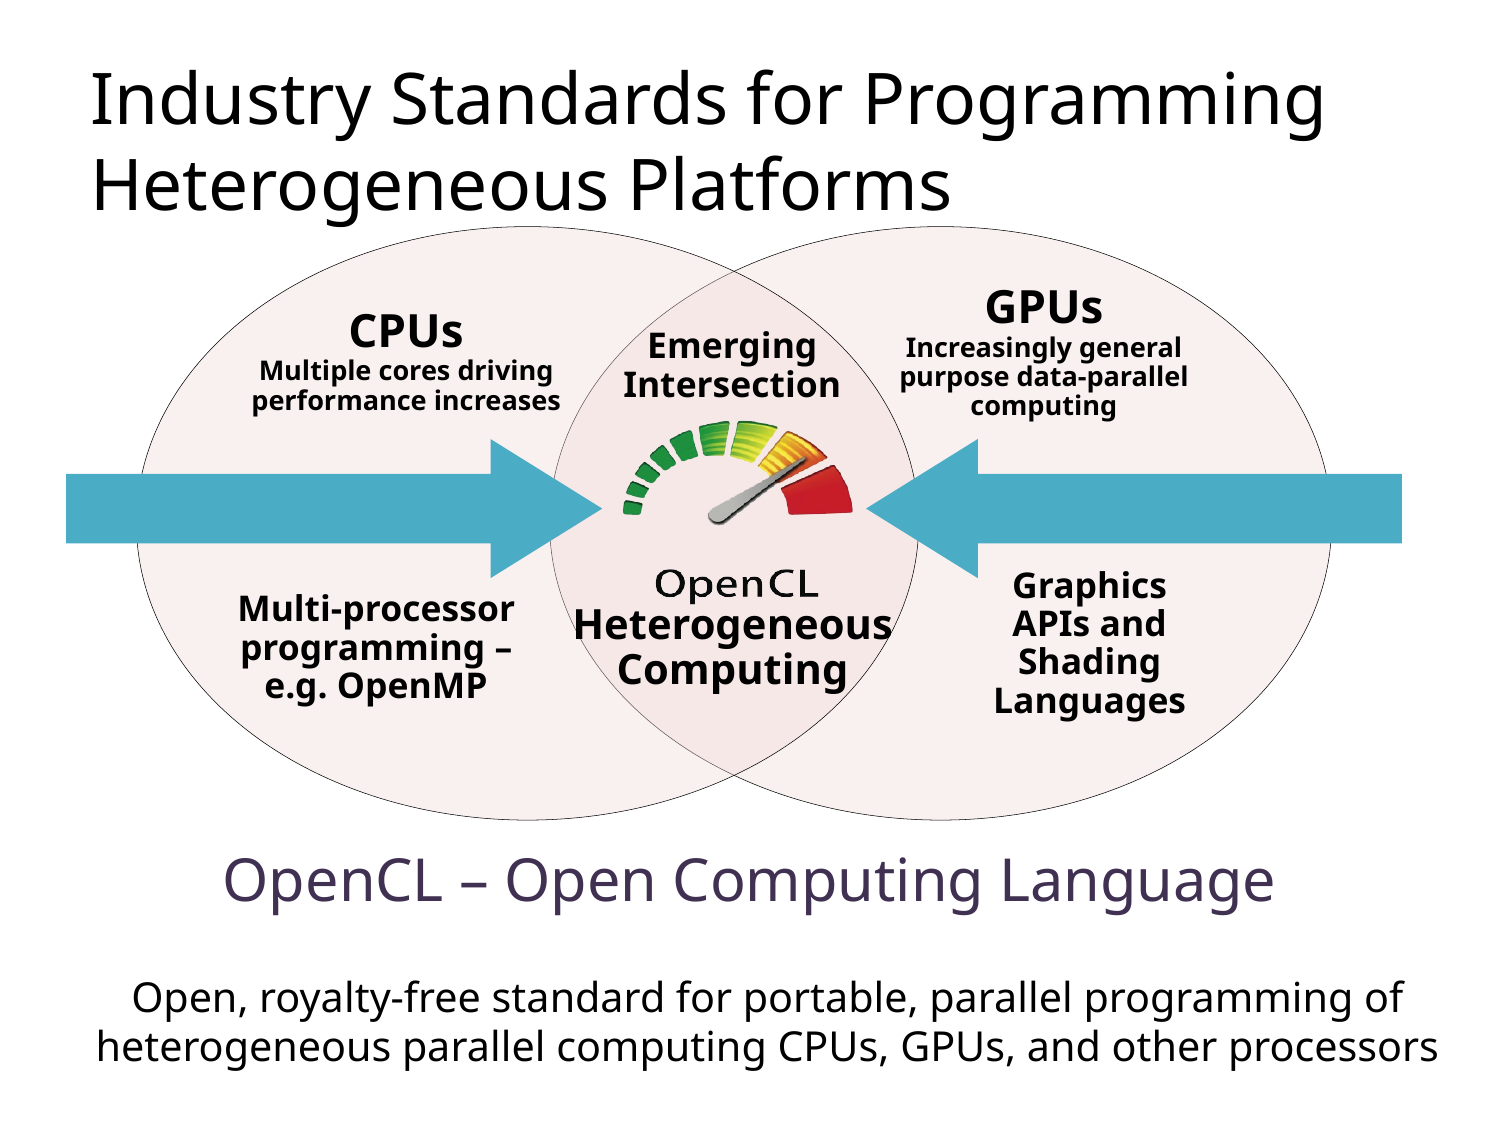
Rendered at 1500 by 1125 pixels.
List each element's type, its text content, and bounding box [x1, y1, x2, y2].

text_box Graphics APIs and Shading Languages [974, 562, 1205, 727]
text_box [66, 226, 1402, 821]
title Industry Standards for Programming Heterogeneous Platforms [75, 45, 1425, 233]
list OpenCL – Open Computing Language Open, royalty-free standard for portable, parallel programming of heterogeneous parallel computing CPUs, GPUs, and other processors [29, 834, 1471, 1083]
text_box GPUs Increasingly general purpose data-parallel computing [868, 278, 1220, 427]
text_box CPUs Multiple cores driving performance increases [230, 302, 582, 422]
text_box Heterogeneous Computing [561, 597, 904, 699]
text_box Multi-processor programming – e.g. OpenMP [224, 586, 528, 712]
text_box Emerging Intersection [612, 323, 852, 408]
picture [595, 408, 879, 605]
